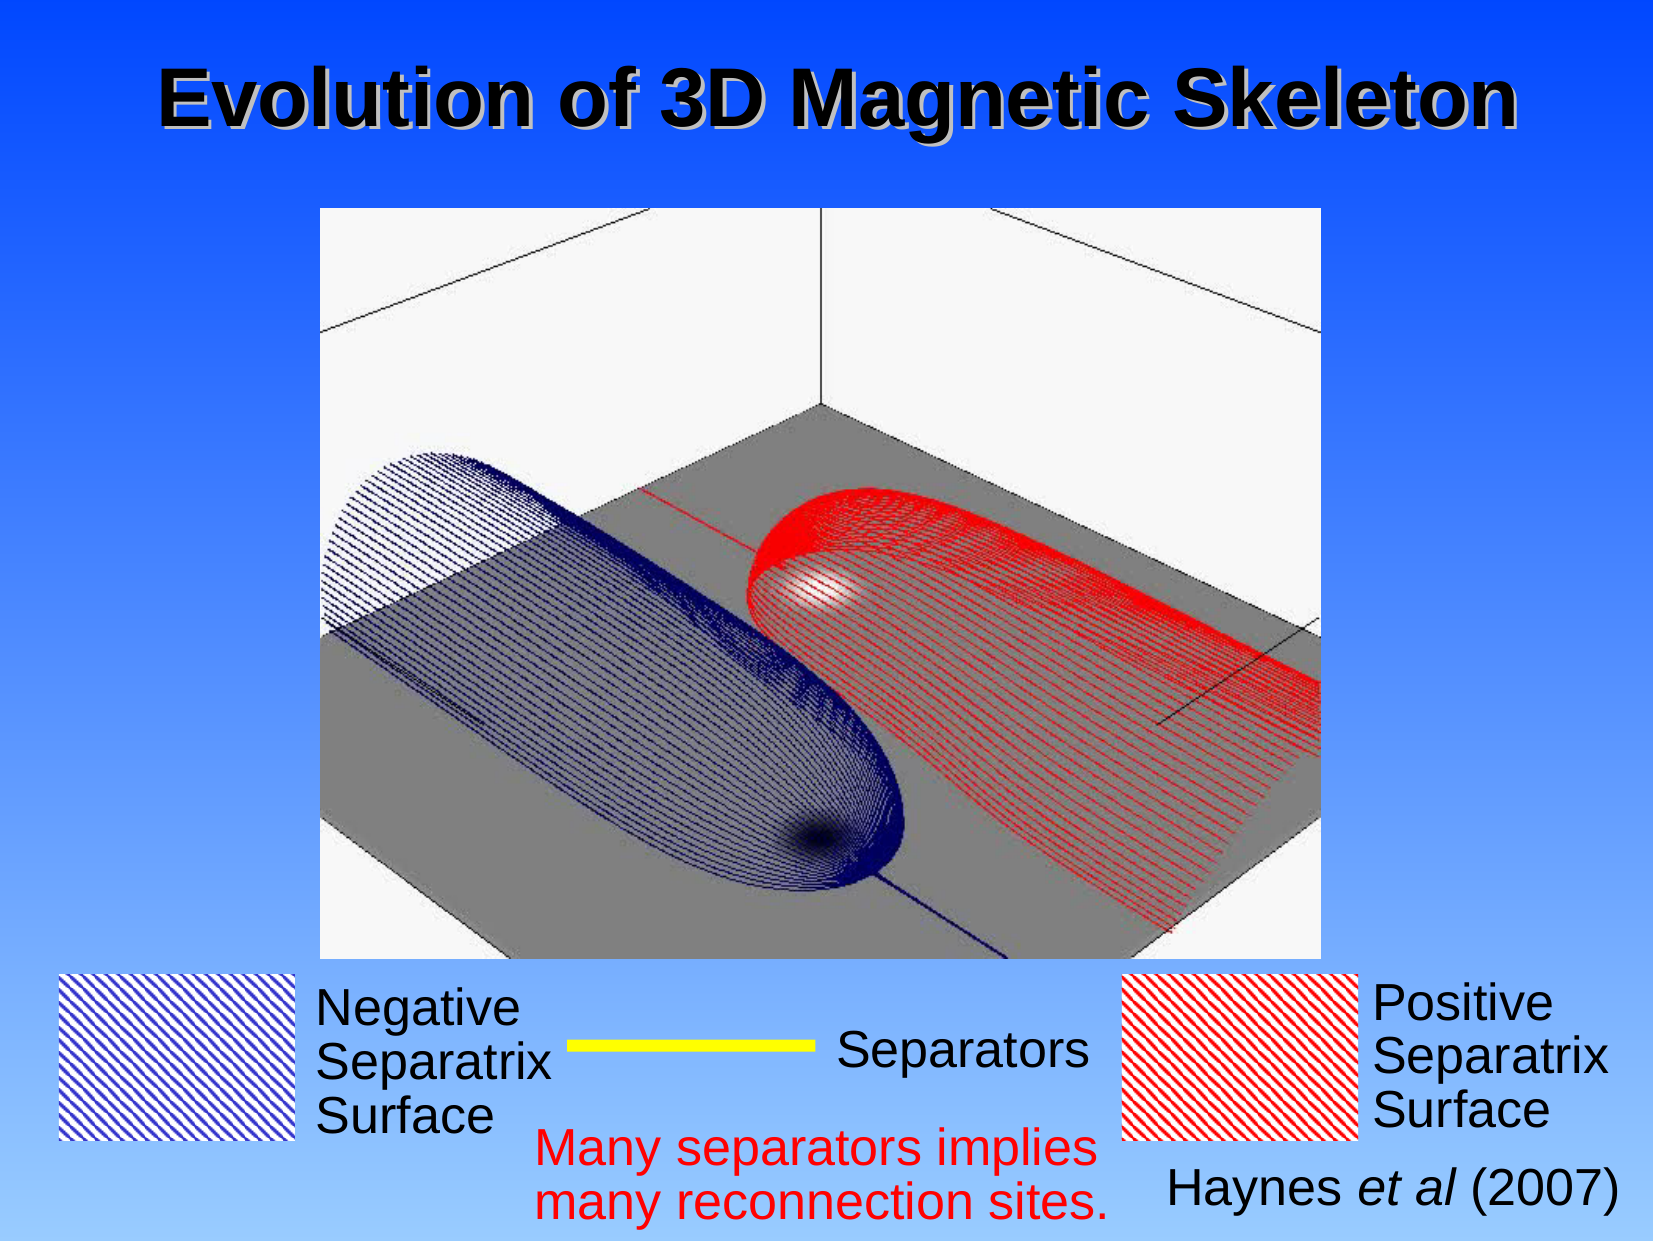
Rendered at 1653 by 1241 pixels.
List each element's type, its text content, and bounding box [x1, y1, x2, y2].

text_box Haynes et al (2007) [1151, 1155, 1636, 1225]
text_box Separators [821, 1016, 1106, 1086]
text_box [1121, 974, 1359, 1141]
picture [320, 208, 1321, 959]
text_box Positive Separatrix Surface [1357, 969, 1625, 1147]
text_box Negative Separatrix Surface [301, 975, 568, 1152]
text_box [58, 974, 295, 1141]
text_box [567, 1039, 816, 1052]
text_box Many separators implies many reconnection sites. [519, 1115, 1126, 1239]
title Evolution of 3D Magnetic Skeleton [82, 0, 1571, 204]
